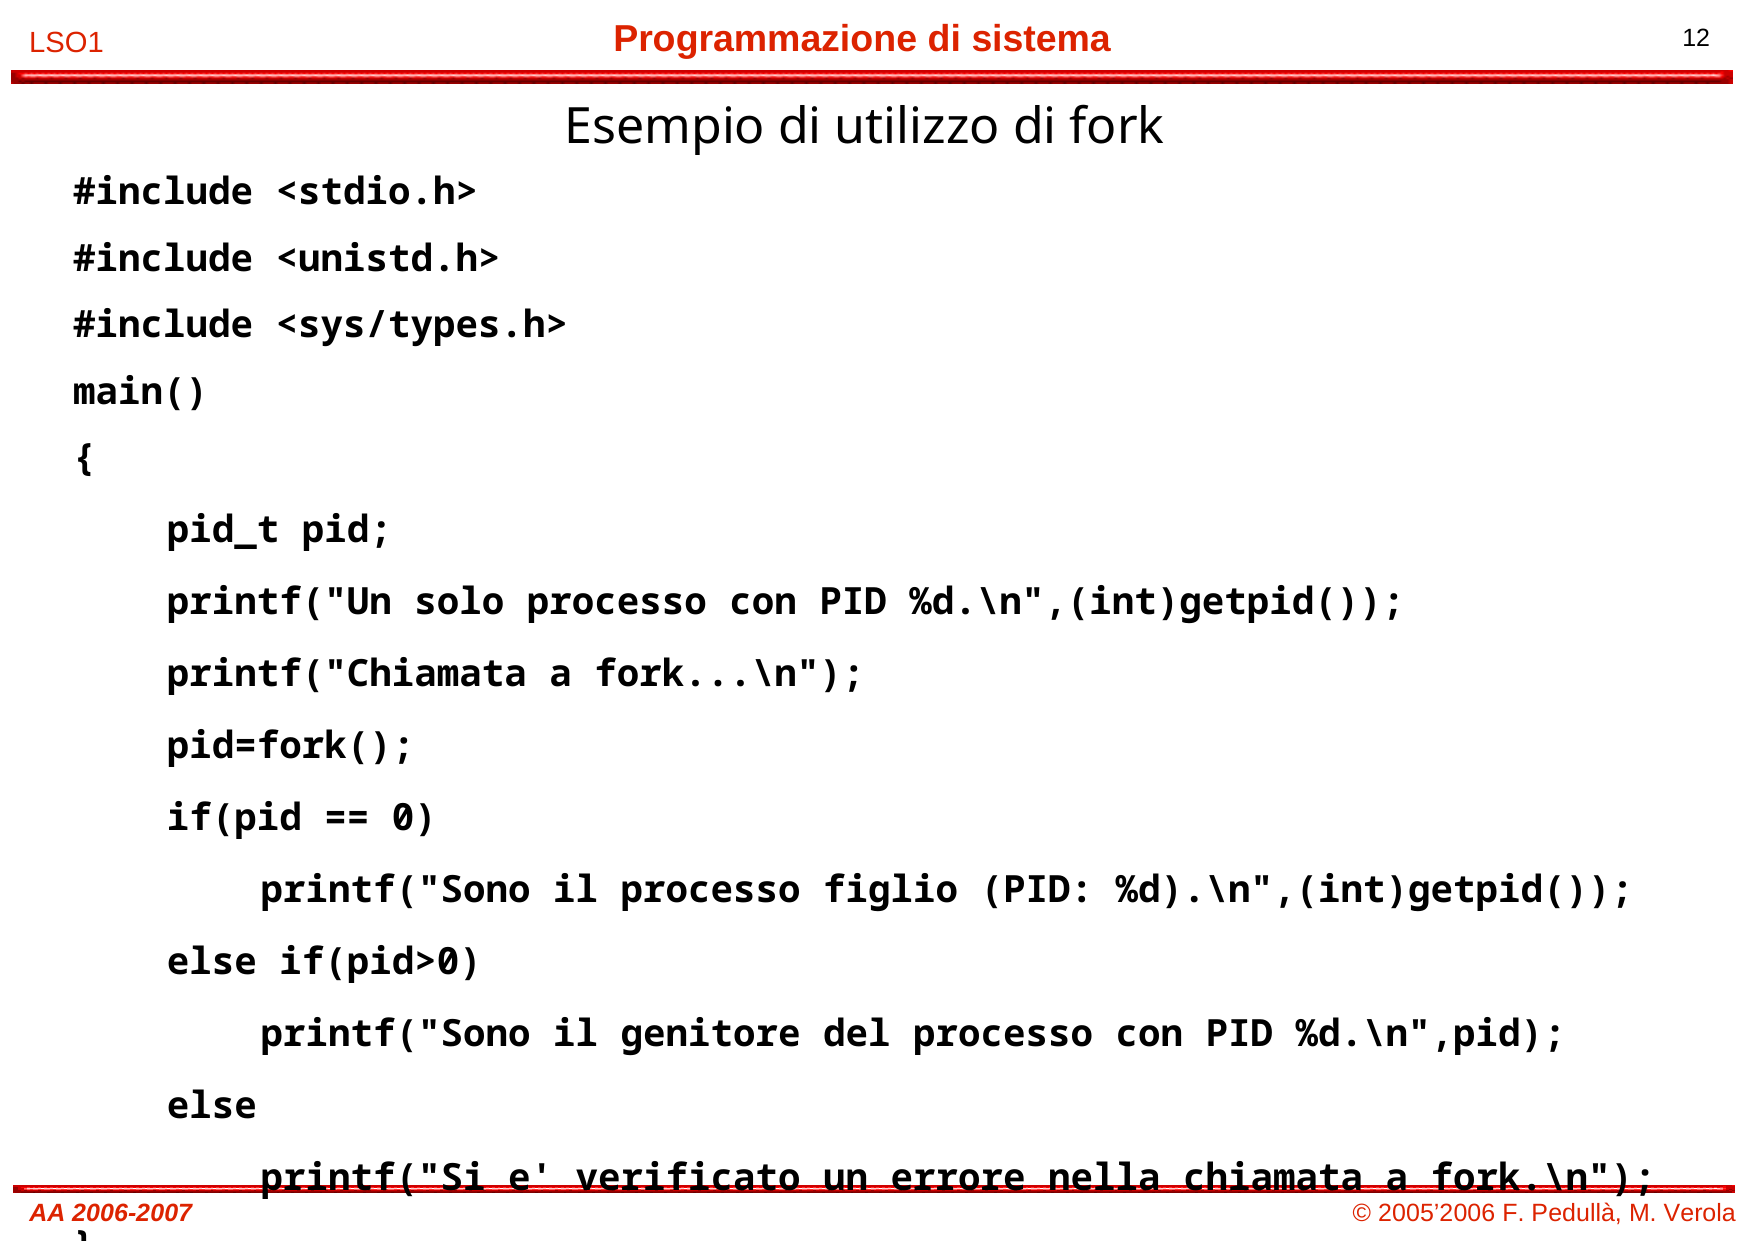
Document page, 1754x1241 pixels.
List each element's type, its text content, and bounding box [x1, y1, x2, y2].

picture [13, 1185, 262, 1193]
picture [1622, 1185, 1642, 1193]
list #include <stdio.h> #include <unistd.h> #include <sys/types.h> main() { pid_t pid; printf("Un solo processo con PID %d.\n",(int)getpid()); printf("Chiamata a fork...\n"); pid=fork(); if(pid == 0) printf("Sono il processo figlio (PID: %d).\n",(int)getpid()); else if(pid>0) printf("Sono il genitore del processo con PID %d.\n",pid); else printf("Si e' verificato un errore nella chiamata a fork.\n"); } [58, 153, 1696, 1182]
picture [1646, 1185, 1735, 1193]
title Esempio di utilizzo di fork [498, 78, 1232, 174]
picture [267, 1185, 405, 1193]
picture [407, 1185, 1620, 1193]
picture [11, 70, 1733, 84]
